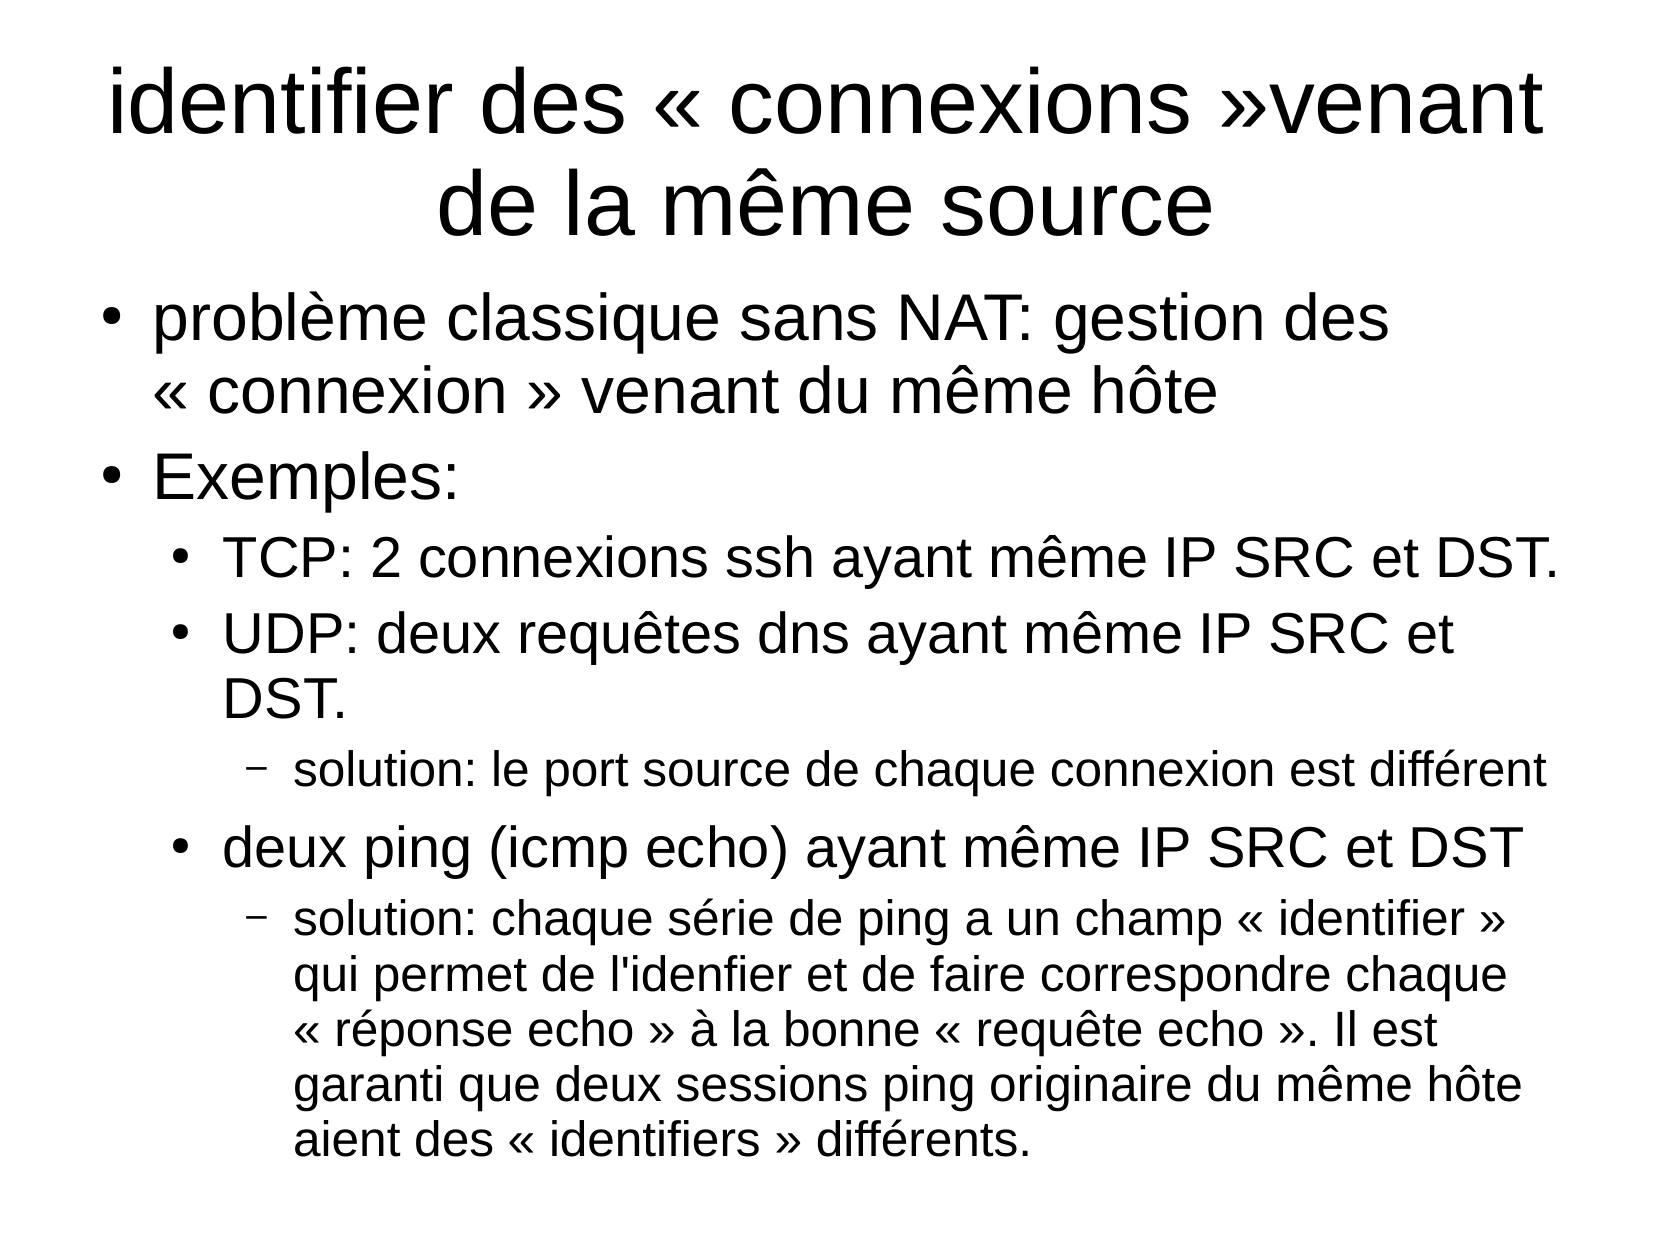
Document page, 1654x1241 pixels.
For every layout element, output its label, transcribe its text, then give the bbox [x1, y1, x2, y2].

list problème classique sans NAT: gestion des « connexion » venant du même hôte Exemples: TCP: 2 connexions ssh ayant même IP SRC et DST. UDP: deux requêtes dns ayant même IP SRC et DST. solution: le port source de chaque connexion est différent deux ping (icmp echo) ayant même IP SRC et DST solution: chaque série de ping a un champ « identifier » qui permet de l'idenfier et de faire correspondre chaque « réponse echo » à la bonne « requête echo ». Il est garanti que deux sessions ping originaire du même hôte aient des « identifiers » différents. [82, 280, 1571, 1224]
title identifier des « connexions »venant de la même source [82, 49, 1571, 257]
